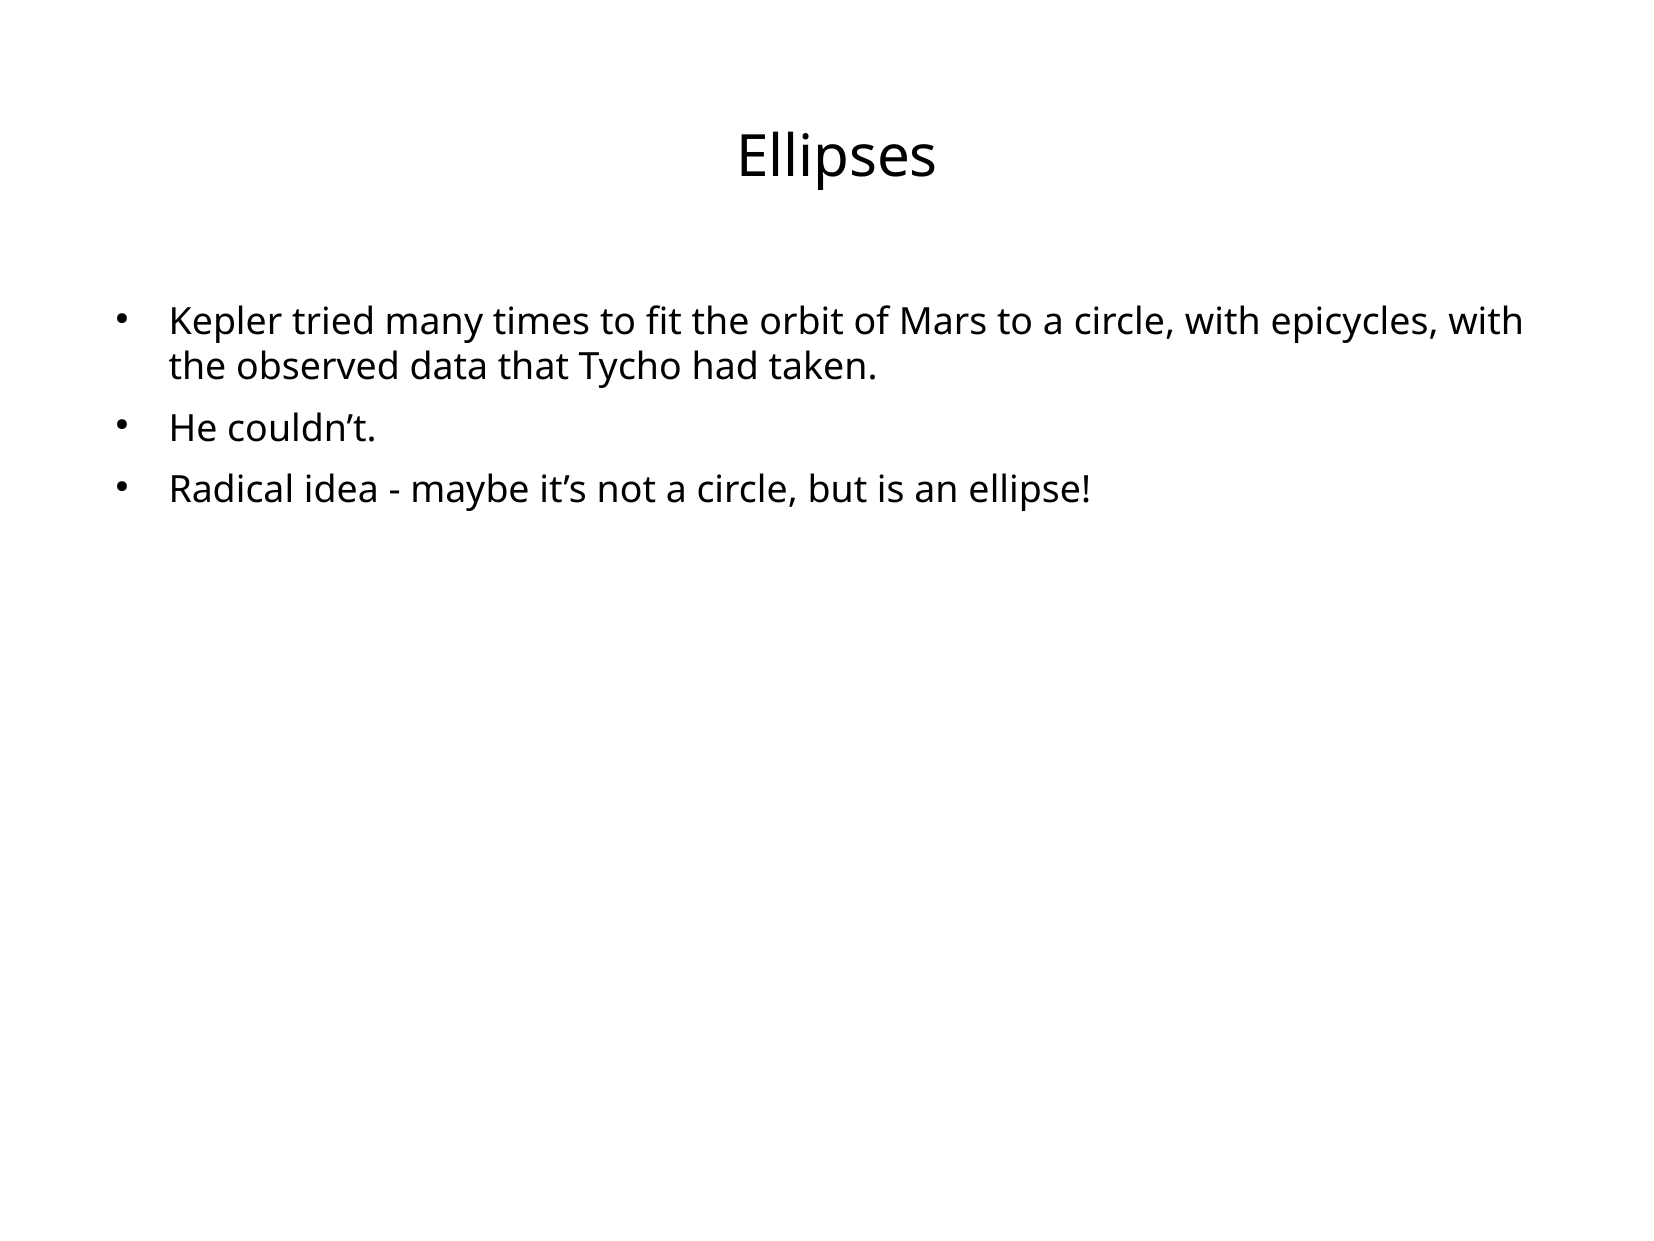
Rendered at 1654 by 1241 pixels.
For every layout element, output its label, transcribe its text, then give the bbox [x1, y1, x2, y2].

list Kepler tried many times to fit the orbit of Mars to a circle, with epicycles, with the observed data that Tycho had taken. He couldn’t. Radical idea - maybe it’s not a circle, but is an ellipse! [82, 289, 1571, 1108]
title Ellipses [82, 49, 1571, 257]
